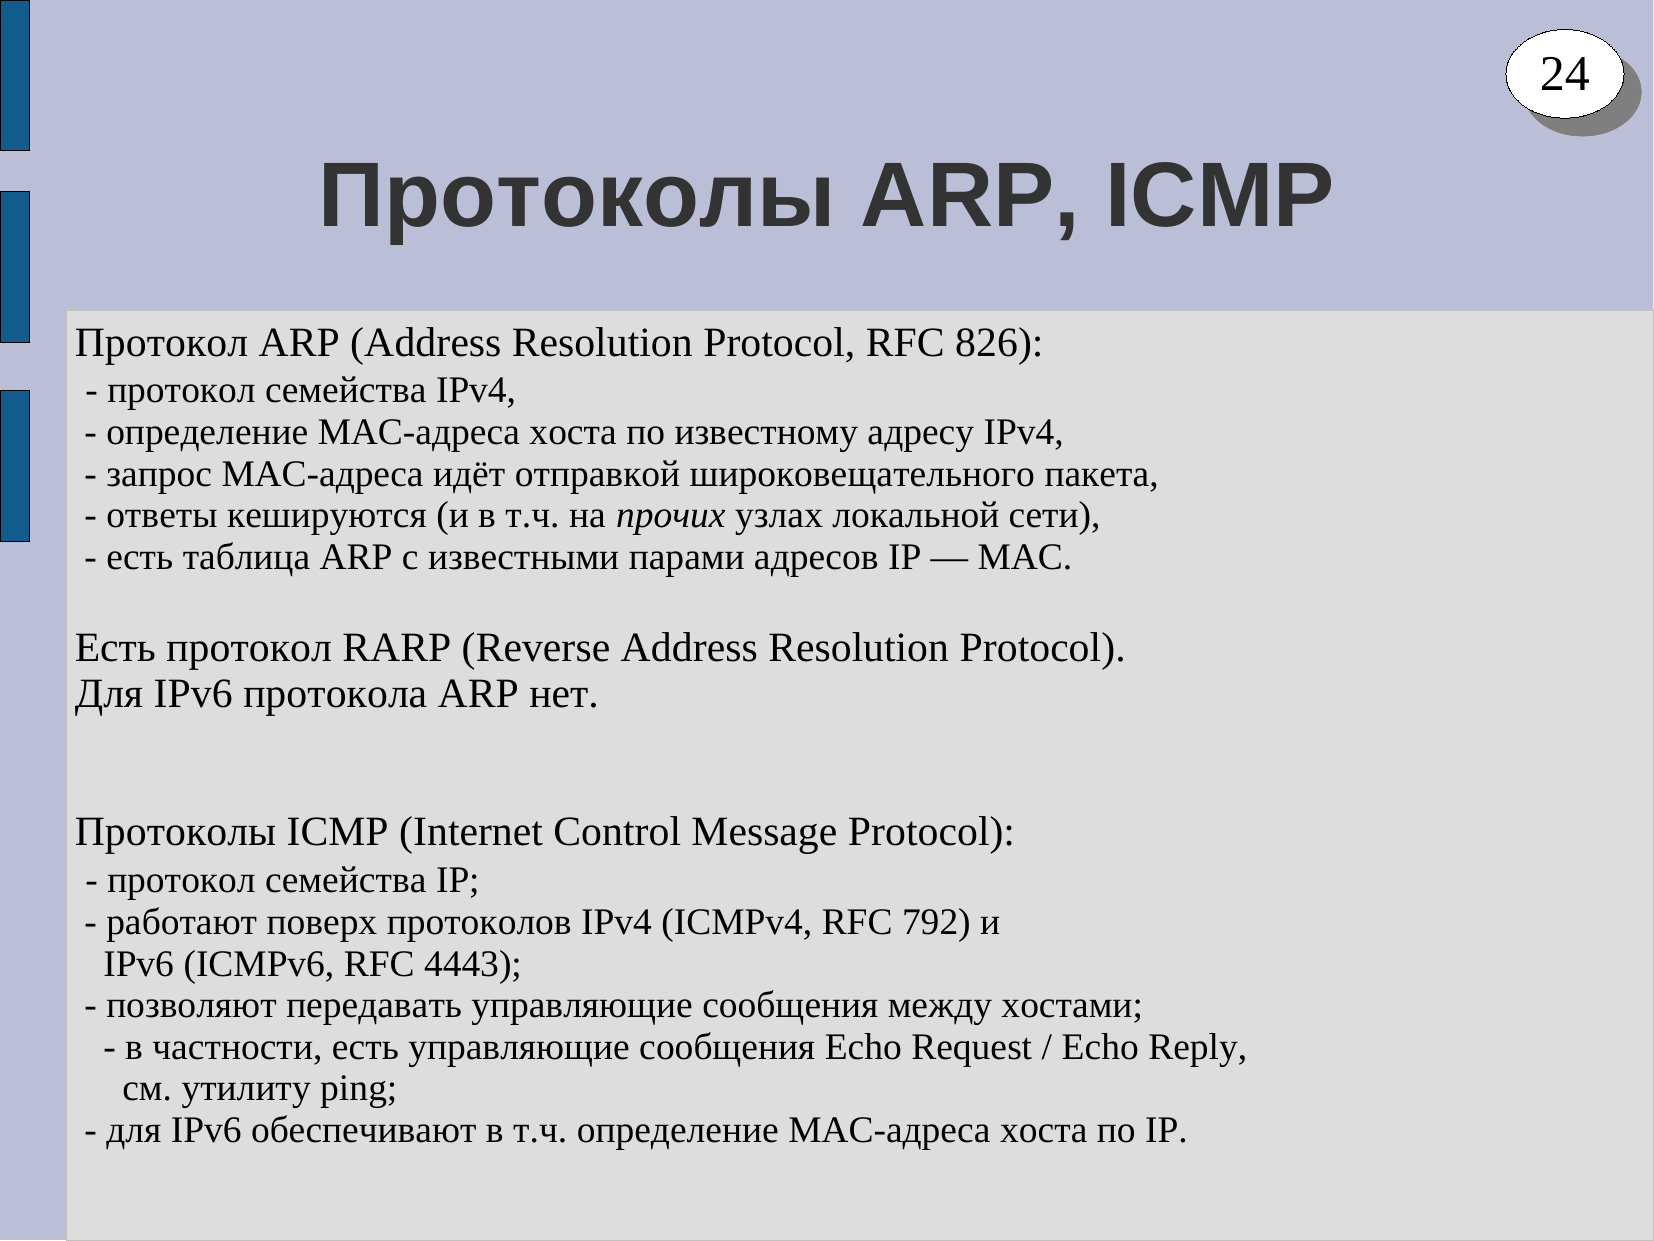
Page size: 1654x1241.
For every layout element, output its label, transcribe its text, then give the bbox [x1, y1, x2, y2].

title Протоколы ARP, ICMP [121, 91, 1534, 299]
text_box Протокол ARP (Address Resolution Protocol, RFC 826): - протокол семейства IPv4, - определение MAC-адреса хоста по известному адресу IPv4, - запрос MAC-адреса идёт отправкой широковещательного пакета, - ответы кешируются (и в т.ч. на прочих узлах локальной сети), - есть таблица ARP с известными парами адресов IP — MAC. Есть протокол RARP (Reverse Address Resolution Protocol). Для IPv6 протокола ARP нет. Протоколы ICMP (Internet Control Message Protocol): - протокол семейства IP; - работают поверх протоколов IPv4 (ICMPv4, RFC 792) и IPv6 (ICMPv6, RFC 4443); - позволяют передавать управляющие сообщения между хостами; - в частности, есть управляющие сообщения Echo Request / Echo Reply, см. утилиту ping; - для IPv6 обеспечивают в т.ч. определение MAC-адреса хоста по IP. [74, 318, 1565, 1205]
text_box 24 [1505, 29, 1625, 119]
